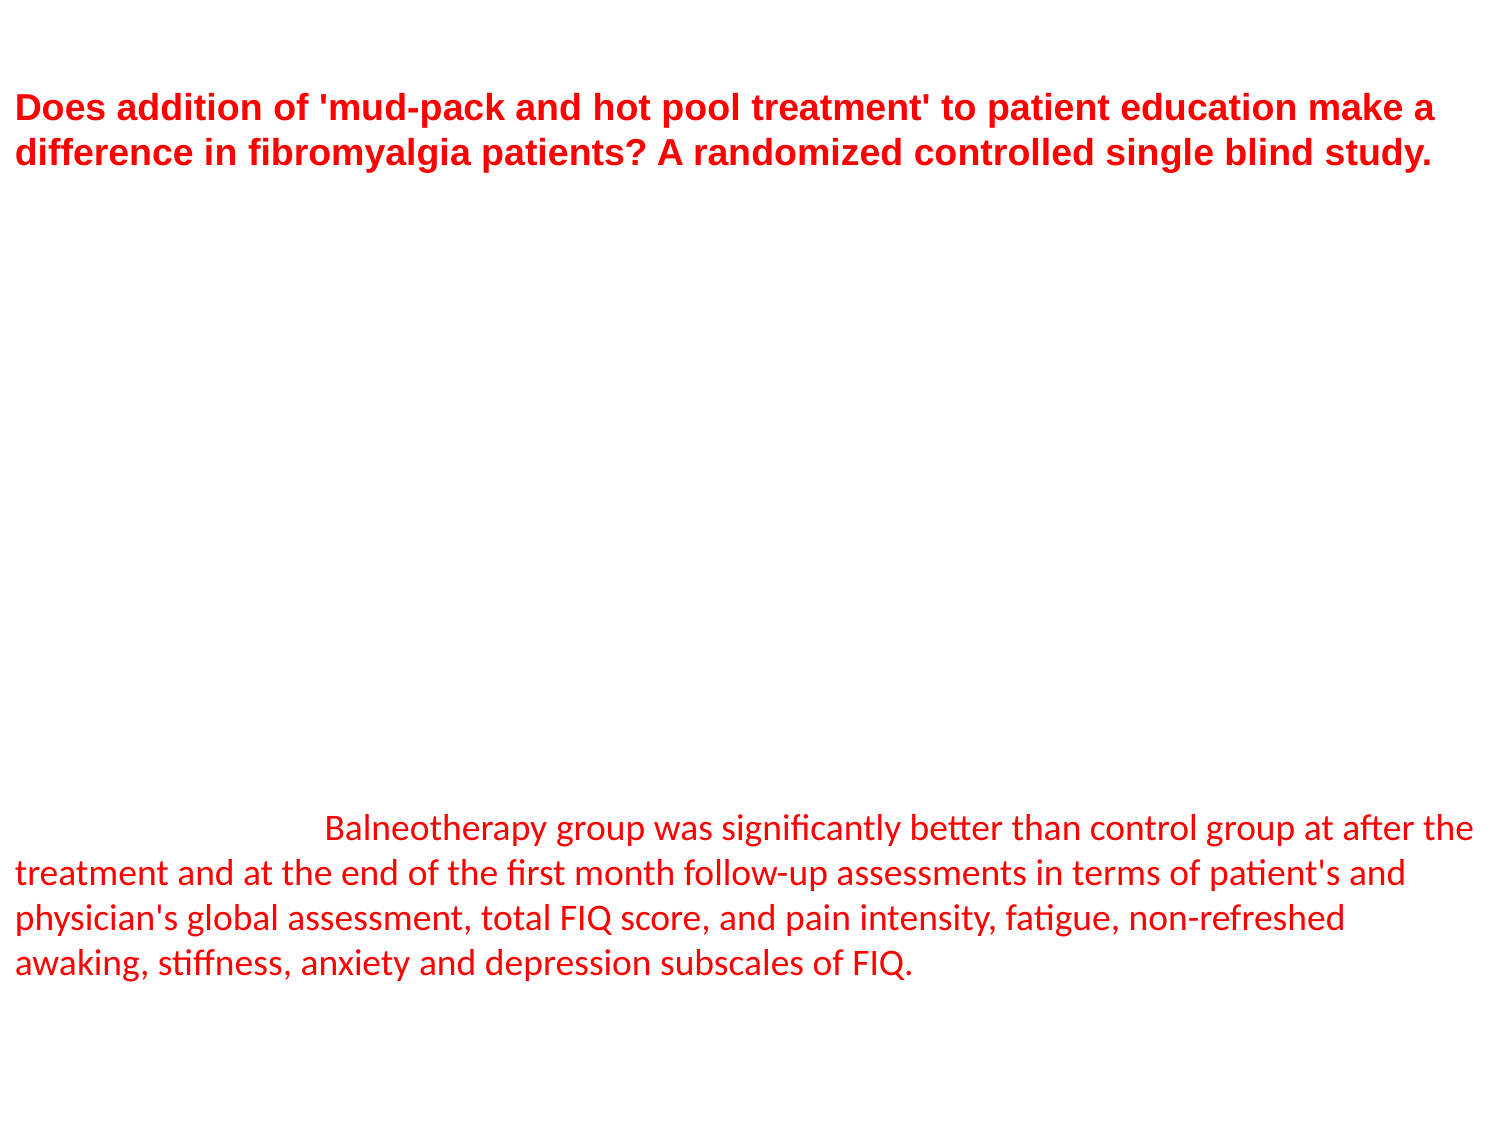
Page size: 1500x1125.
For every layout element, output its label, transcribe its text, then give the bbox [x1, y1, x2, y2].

text_box Int J Biometeorol. 2015 Dec;59(12):1905-11. Does addition of 'mud-pack and hot pool treatment' to patient education make a difference in fibromyalgia patients? A randomized controlled single blind study. Bağdatlı AO1, Donmez A2, Eröksüz R3, Bahadır G4, Turan M5, Erdoğan N3. The aim of this randomized controlled single-blind study is to explore whether addition of mud-pack and hot pool treatments to patient education make a significant difference in short and mild term outcomes of the patients with fibromyalgia. Seventy women with fibromyalgia syndrome were randomly assigned to either balneotherapy with mud-pack and hot pool treatments (35) or control (35) groups. After randomization, five patients from balneotherapy group and five patients from control group were dropped out from the study with different excuses. All patients had 6-h patient education programme about fibromyalgia syndrome and were given a home exercise programme. The patients in balneotherapy group had heated pool treatment at 38 °C for 20 min a day, and mud-pack treatment afterwards on back region at 45 °C. Balneotherapy was applied on weekdays for 2 weeks. All patients continued to take their medical treatment. An investigator who was blinded to the intervention assessed all the patients before and after the treatment, at the first and the third months of follow-up. Outcome measures were FIQ, BDI and both patient's and physician's global assessments. Balneotherapy group was significantly better than control group at after the treatment and at the end of the first month follow-up assessments in terms of patient's and physician's global assessment, total FIQ score, and pain intensity, fatigue, non-refreshed awaking, stiffness, anxiety and depression subscales of FIQ. No significant difference was found between the groups in terms of BDI scores. It is concluded that patient education combined with 2 weeks balneotherapy application has more beneficial effects in patients with fibromyalgia syndrome as compared to patient education alone. [0, 30, 1500, 1125]
